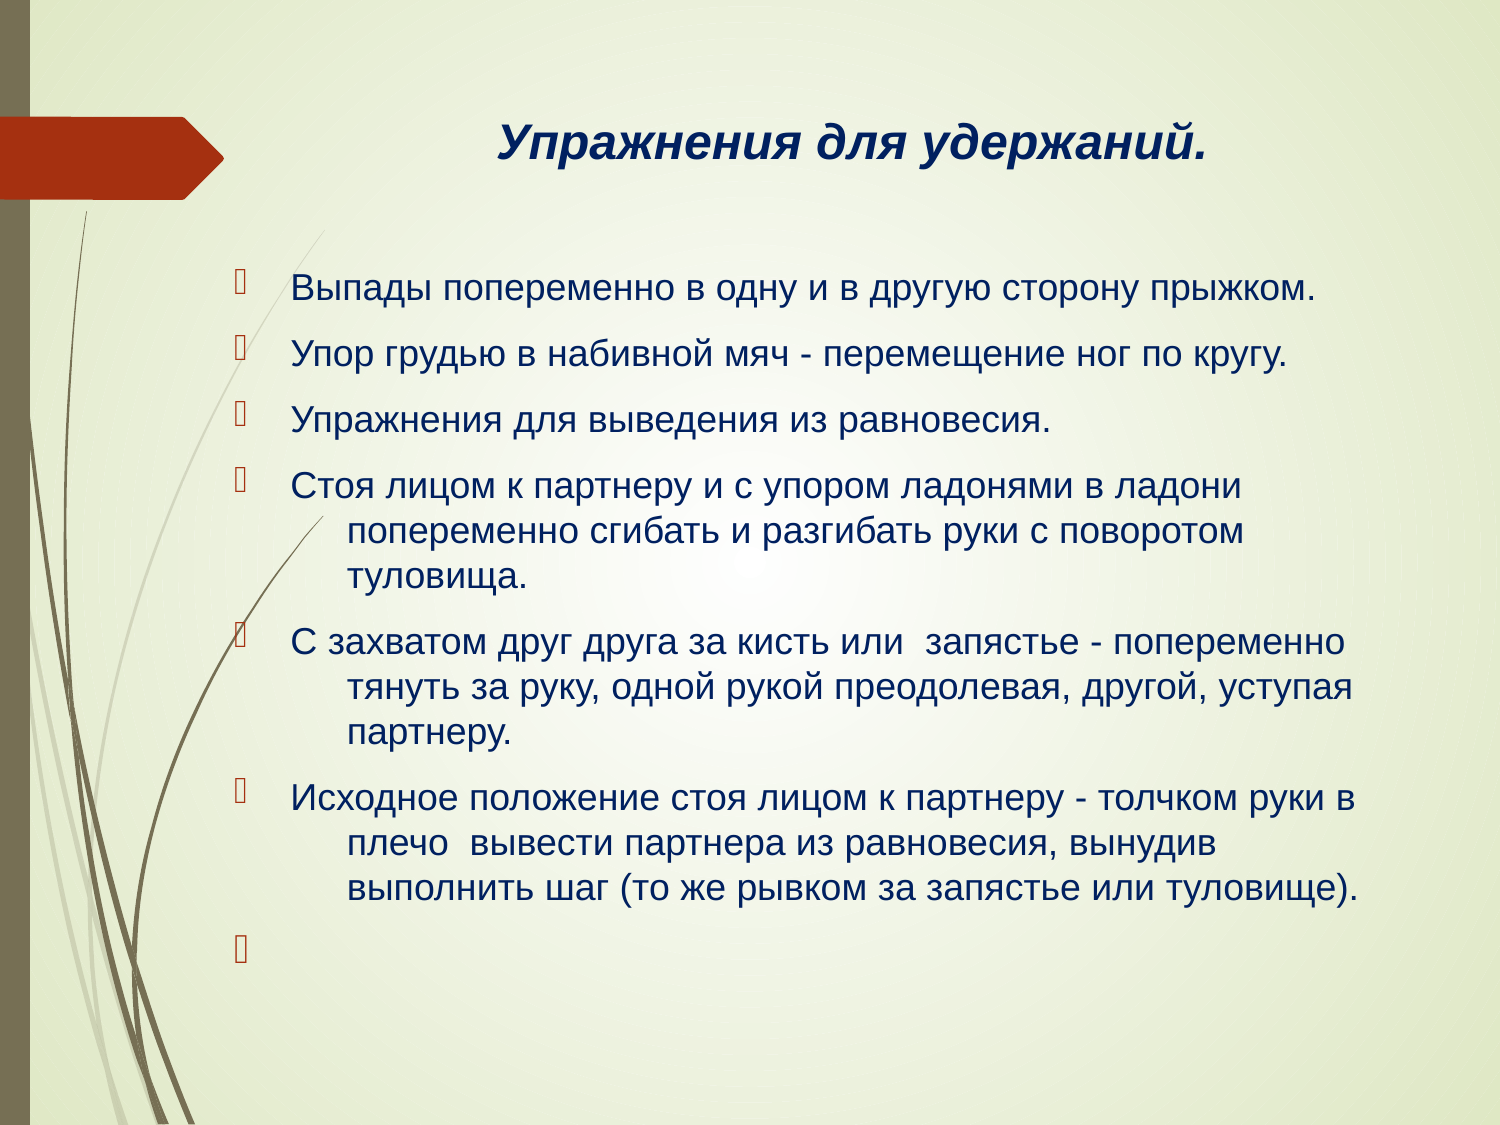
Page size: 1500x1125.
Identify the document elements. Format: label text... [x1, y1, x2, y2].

list Выпады попеременно в одну и в другую сторону прыжком. Упор грудью в набивной мяч - перемещение ног по кругу. Упражнения для выведения из равновесия. Стоя лицом к партнеру и с упором ладонями в ладони попеременно сгибать и разгибать руки с поворотом туловища. С захватом друг друга за кисть или запястье - попеременно тянуть за руку, одной рукой преодолевая, другой, уступая партнеру. Исходное положение стоя лицом к партнеру - толчком руки в плечо вывести партнера из равновесия, вынудив выполнить шаг (то же рывком за запястье или туловище). [219, 255, 1400, 1058]
title Упражнения для удержаний. [319, 102, 1400, 255]
